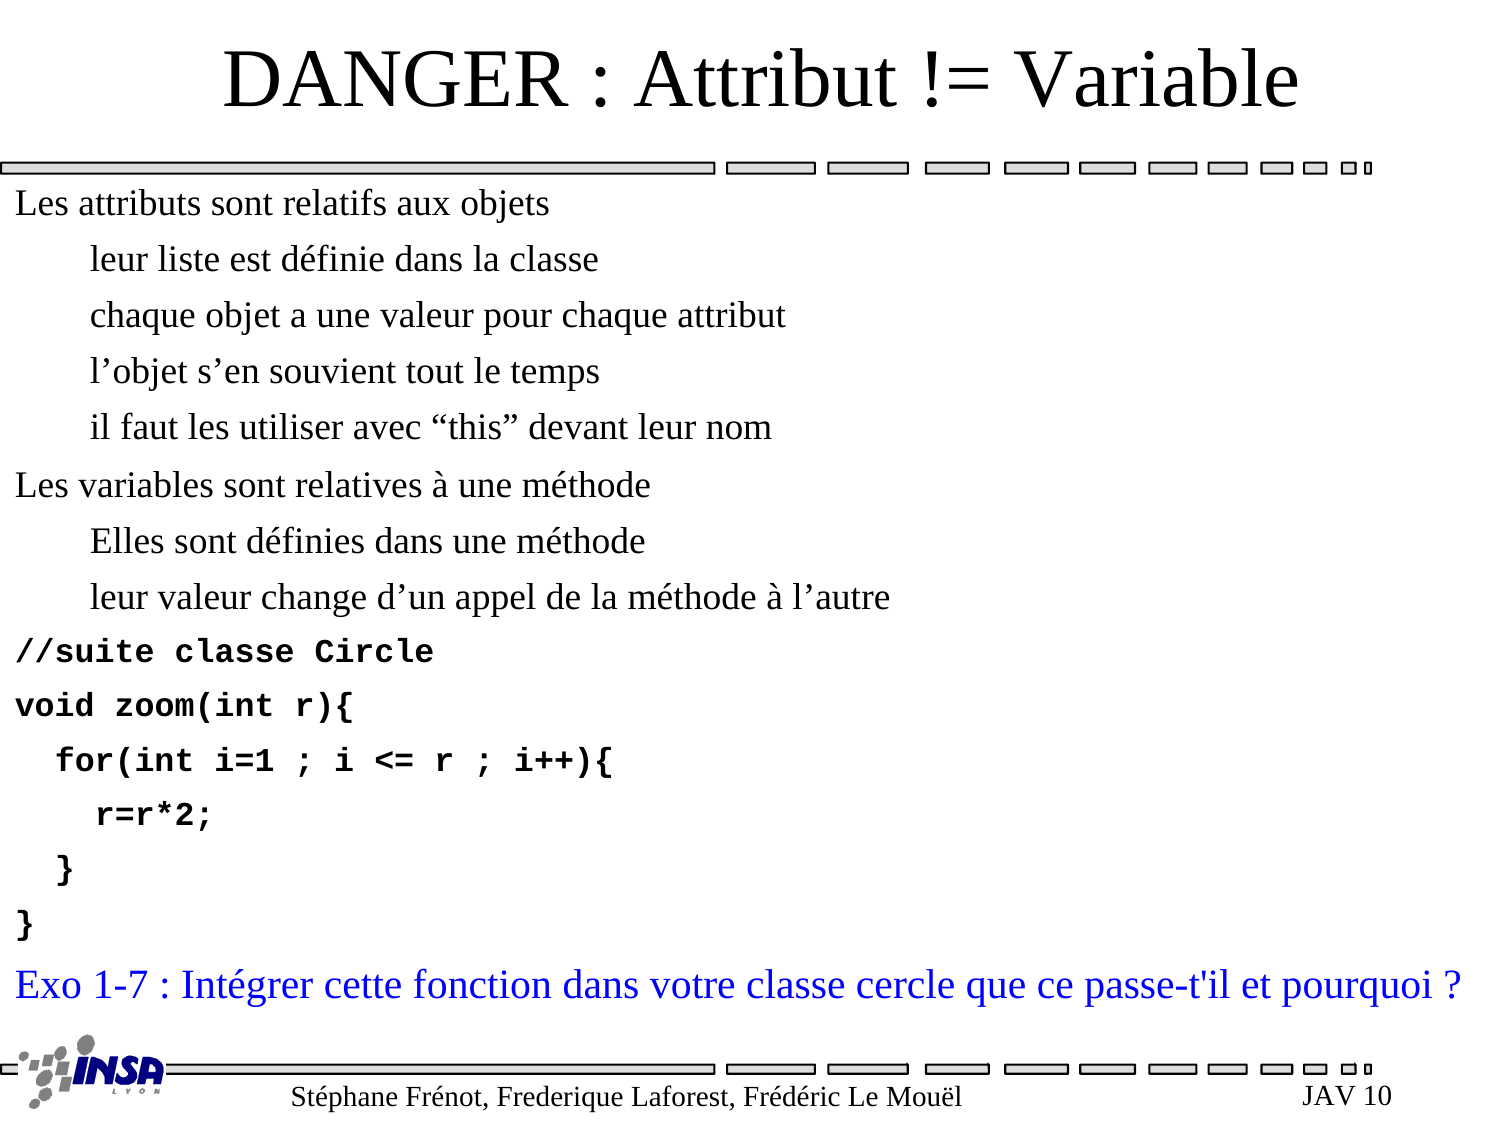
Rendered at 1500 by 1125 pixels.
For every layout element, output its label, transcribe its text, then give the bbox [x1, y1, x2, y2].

title DANGER : Attribut != Variable [125, 0, 1400, 162]
list Les attributs sont relatifs aux objets leur liste est définie dans la classe chaque objet a une valeur pour chaque attribut l’objet s’en souvient tout le temps il faut les utiliser avec “this” devant leur nom Les variables sont relatives à une méthode Elles sont définies dans une méthode leur valeur change d’un appel de la méthode à l’autre //suite classe Circle void zoom(int r){ for(int i=1 ; i <= r ; i++){ r=r*2; } } Exo 1-7 : Intégrer cette fonction dans votre classe cercle que ce passe-t'il et pourquoi ? [0, 177, 1500, 1125]
